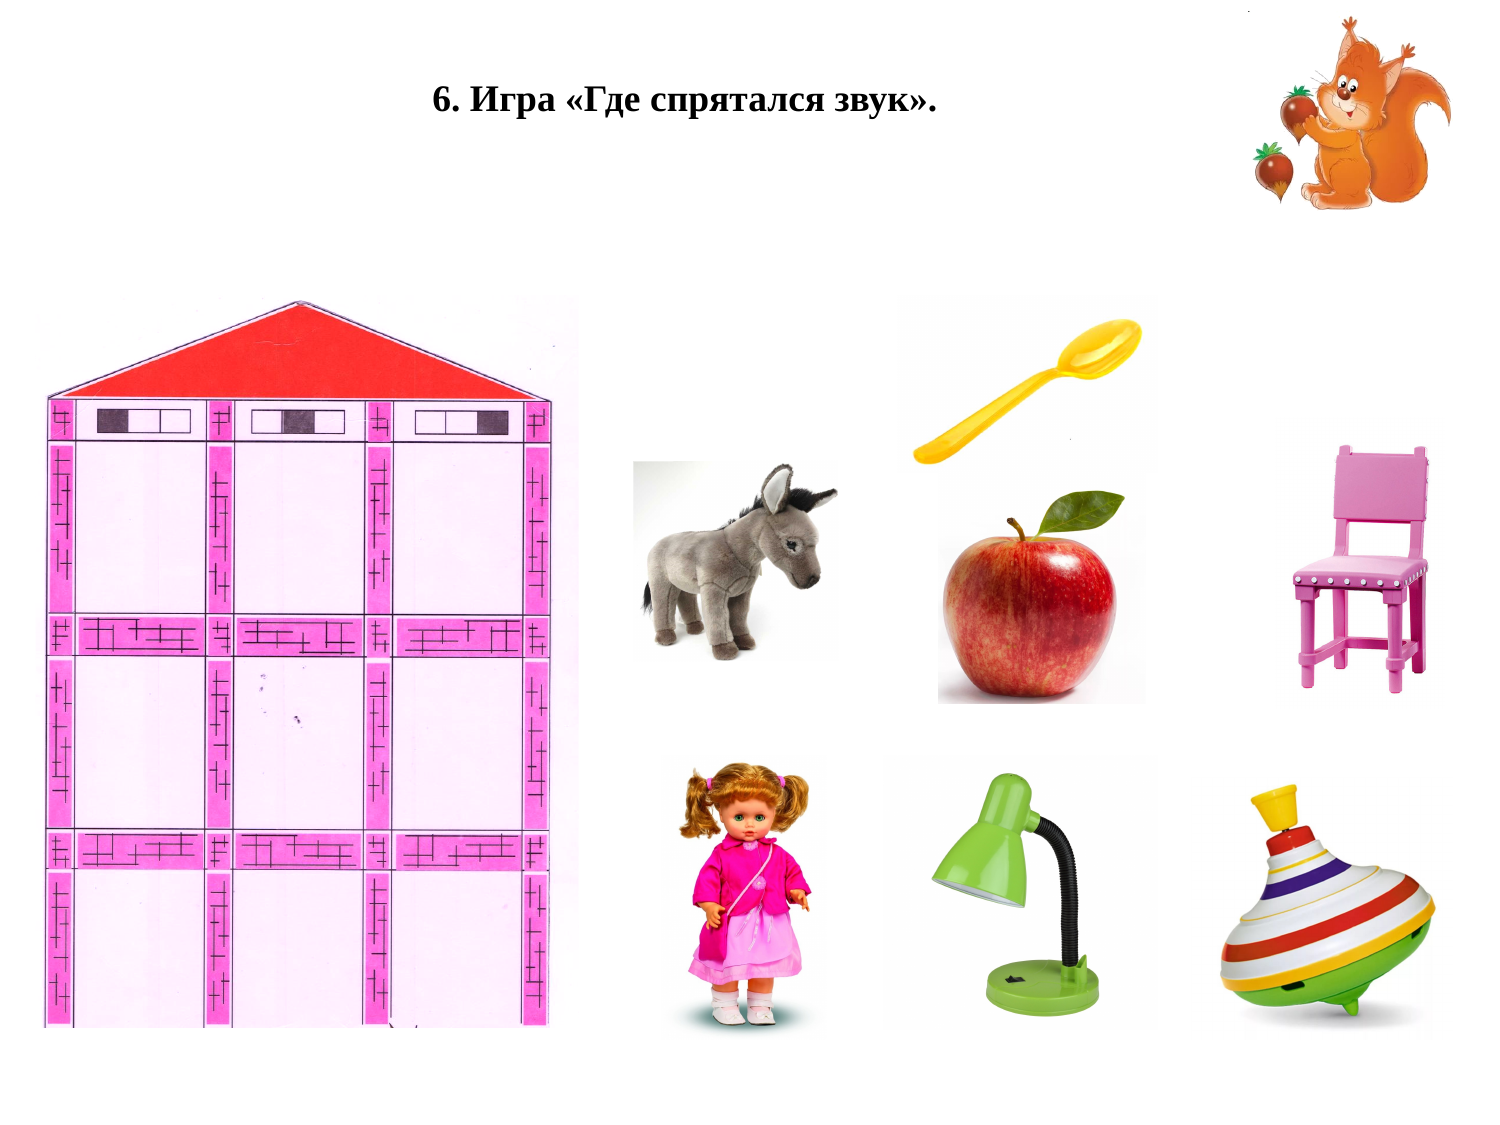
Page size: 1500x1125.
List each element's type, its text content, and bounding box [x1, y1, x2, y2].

picture [891, 295, 1158, 709]
picture [1248, 11, 1453, 213]
picture [1191, 777, 1453, 1040]
text_box 6. Игра «Где спрятался звук». [100, 66, 1248, 172]
picture [1275, 417, 1445, 709]
picture [661, 755, 827, 1040]
picture [633, 460, 839, 662]
picture [35, 295, 579, 1028]
picture [883, 755, 1158, 1030]
